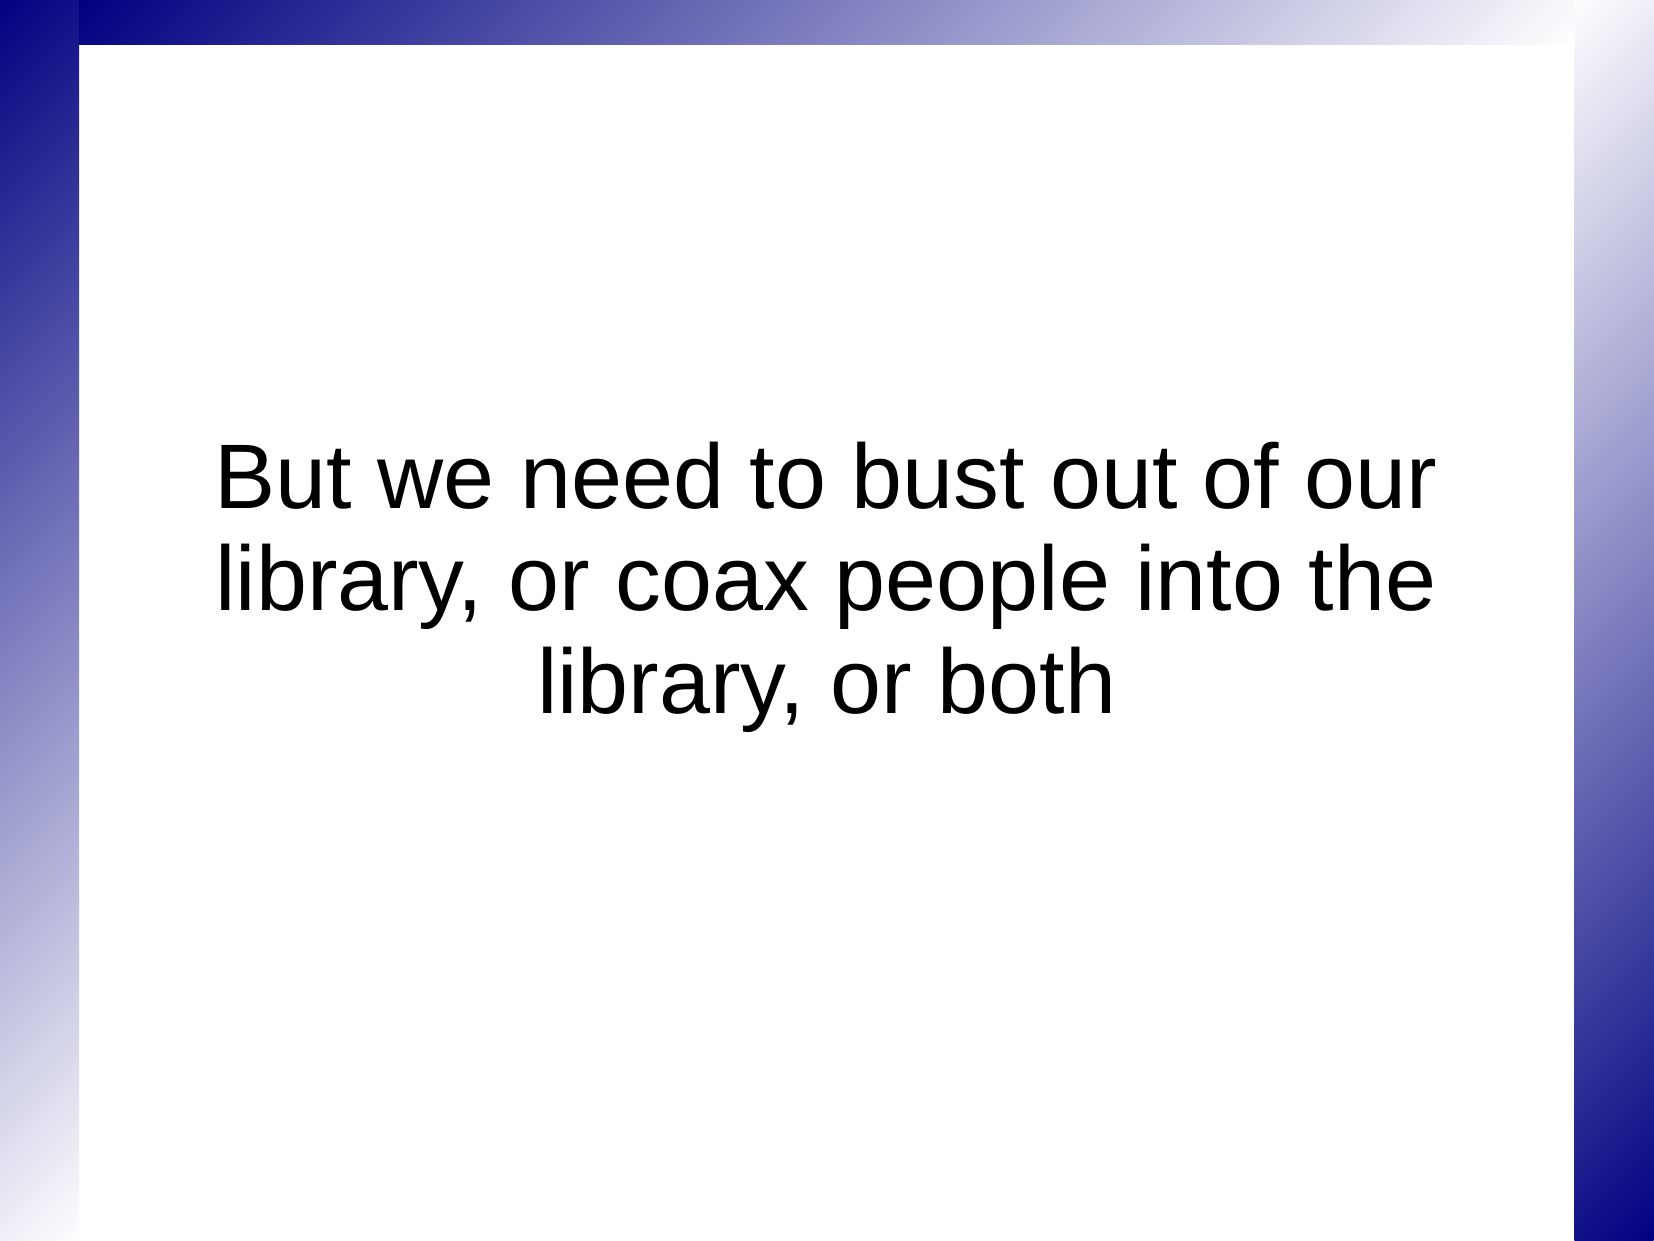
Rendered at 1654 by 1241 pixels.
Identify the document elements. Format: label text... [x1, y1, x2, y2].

subtitle But we need to bust out of our library, or coax people into the library, or both [82, 56, 1571, 1102]
